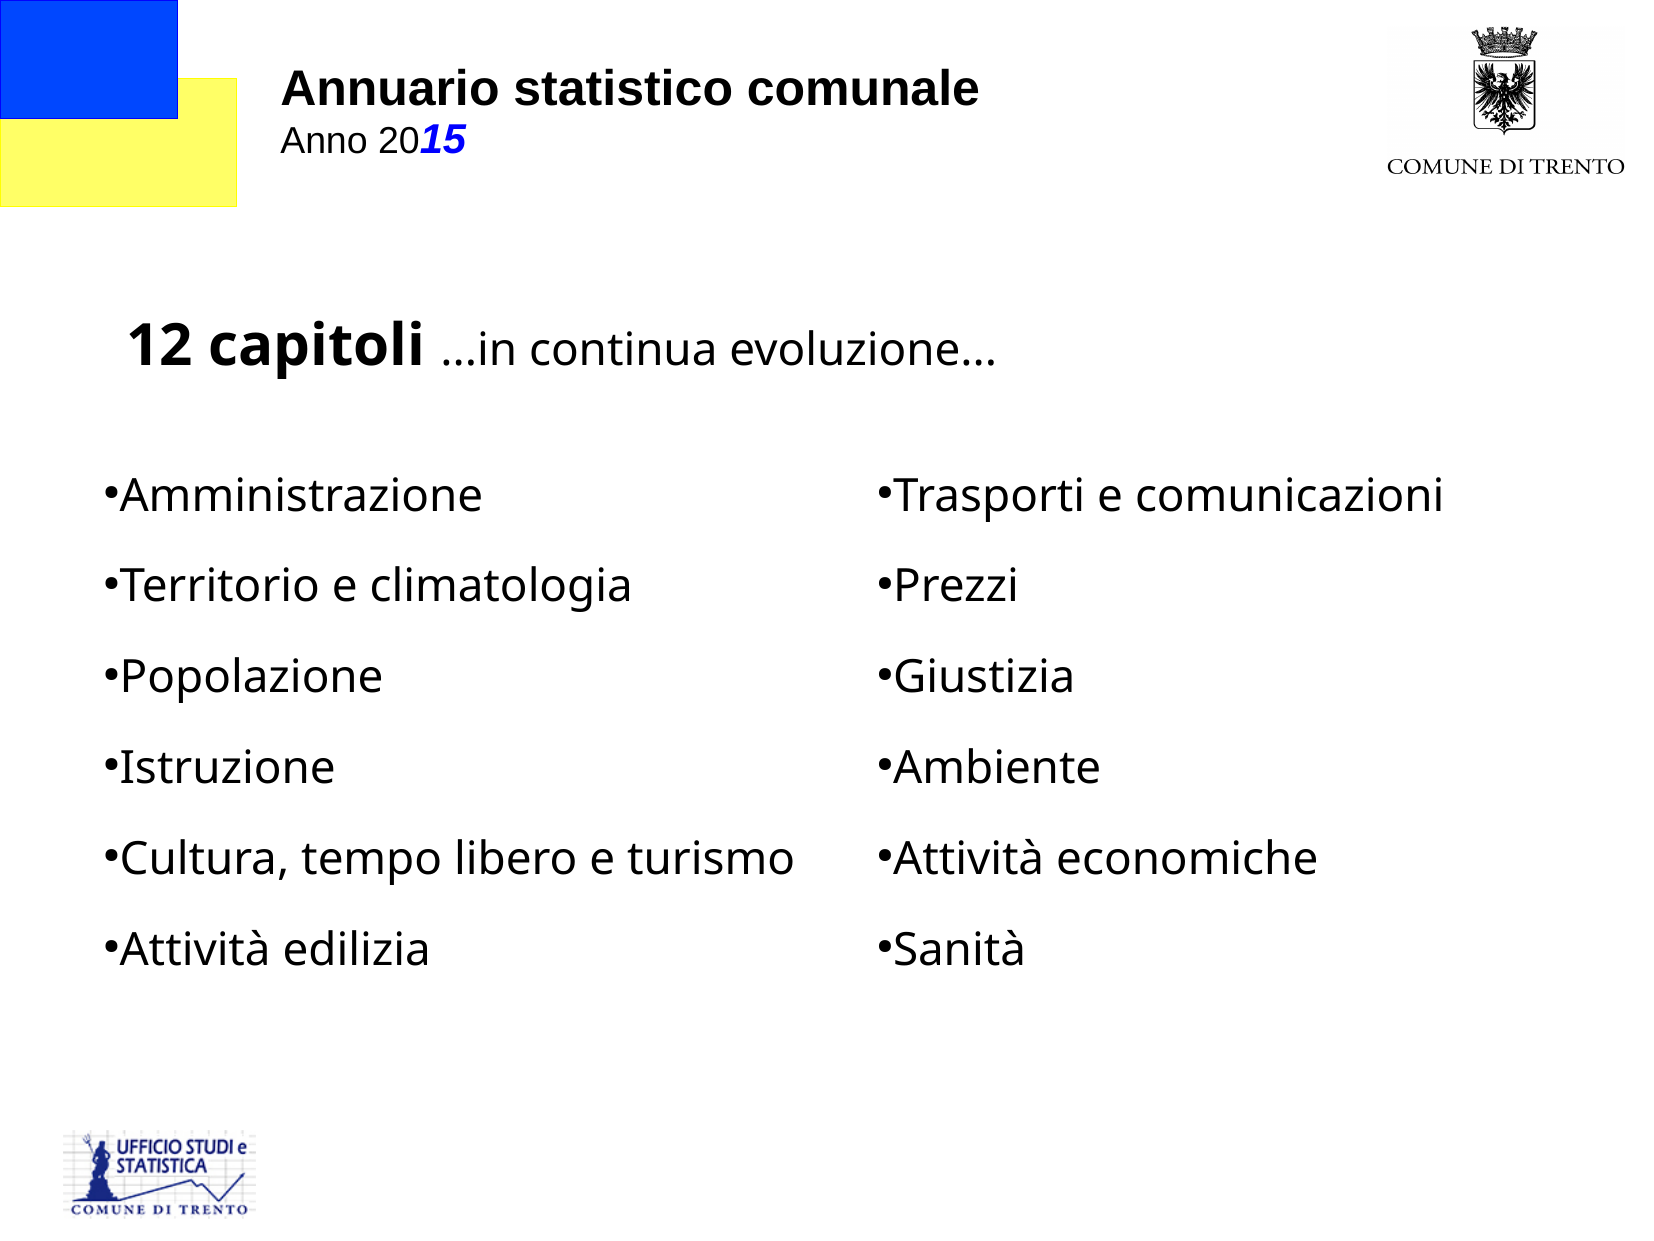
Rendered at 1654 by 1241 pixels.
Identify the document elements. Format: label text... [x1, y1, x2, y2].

text_box Annuario statistico comunale Anno 2015 [265, 53, 1241, 178]
text_box [0, 0, 237, 207]
text_box Amministrazione Territorio e climatologia Popolazione Istruzione Cultura, tempo libero e turismo Attività edilizia [88, 454, 862, 927]
picture [63, 1130, 256, 1219]
text_box Trasporti e comunicazioni Prezzi Giustizia Ambiente Attività economiche Sanità [862, 454, 1601, 927]
text_box 12 capitoli ...in continua evoluzione... [112, 295, 1501, 381]
